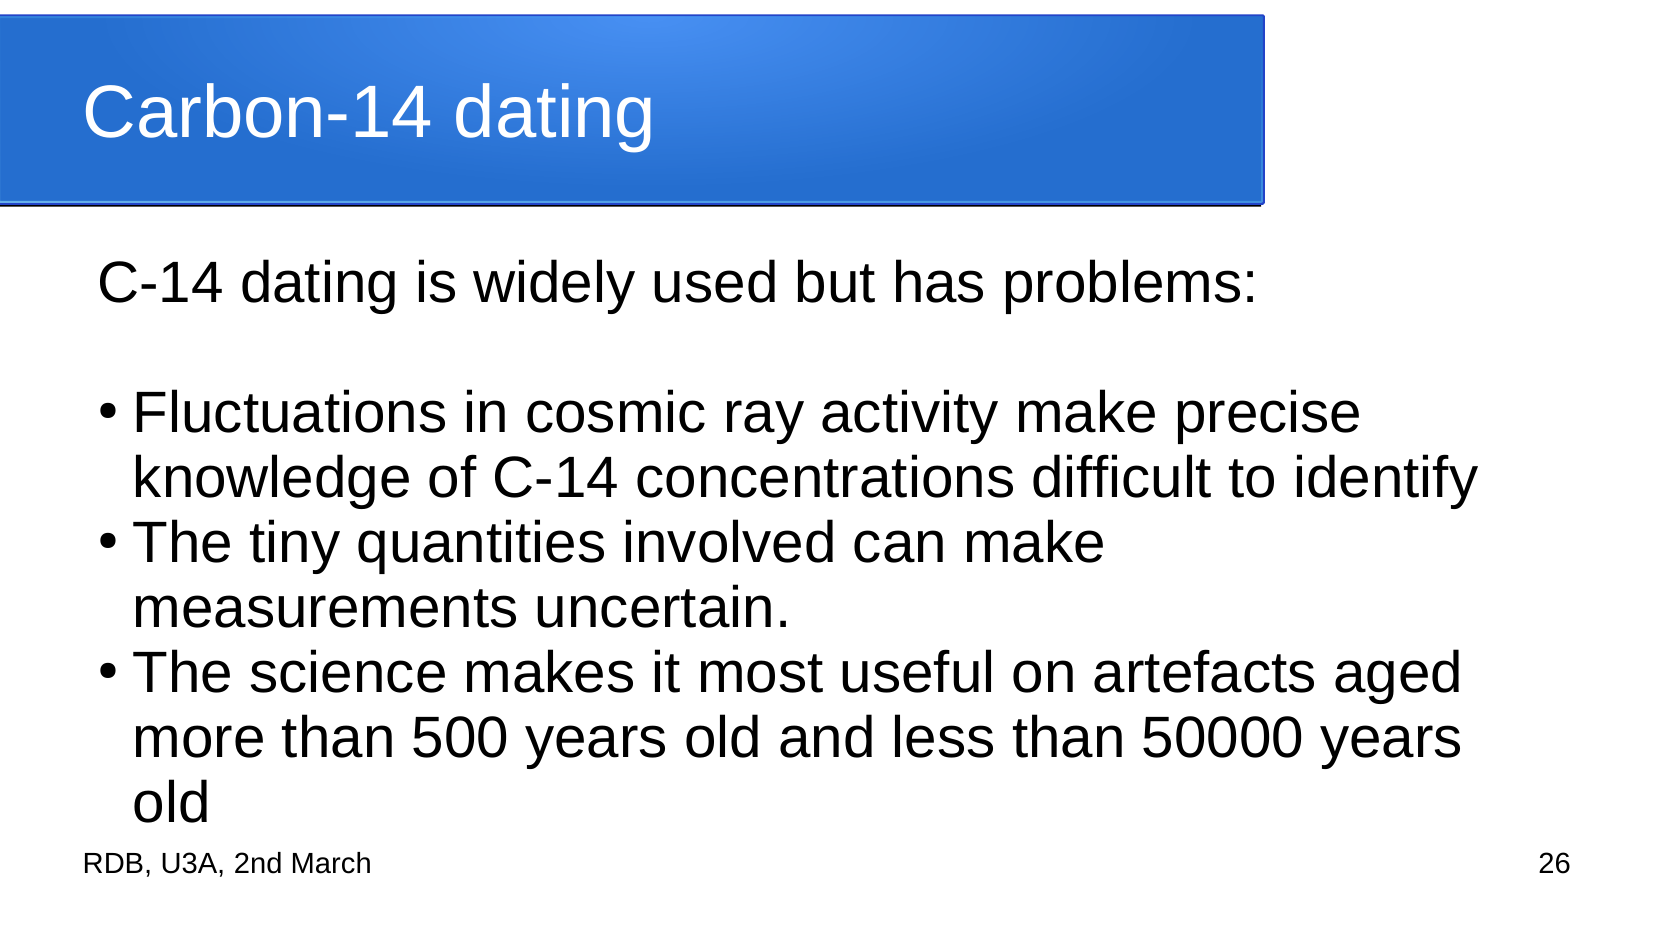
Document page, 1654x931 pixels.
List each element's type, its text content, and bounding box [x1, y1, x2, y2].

title Carbon-14 dating [82, 29, 1235, 196]
text_box C-14 dating is widely used but has problems: Fluctuations in cosmic ray activity make precise knowledge of C-14 concentrations difficult to identify The tiny quantities involved can make measurements uncertain. The science makes it most useful on artefacts aged more than 500 years old and less than 50000 years old [82, 242, 1503, 843]
